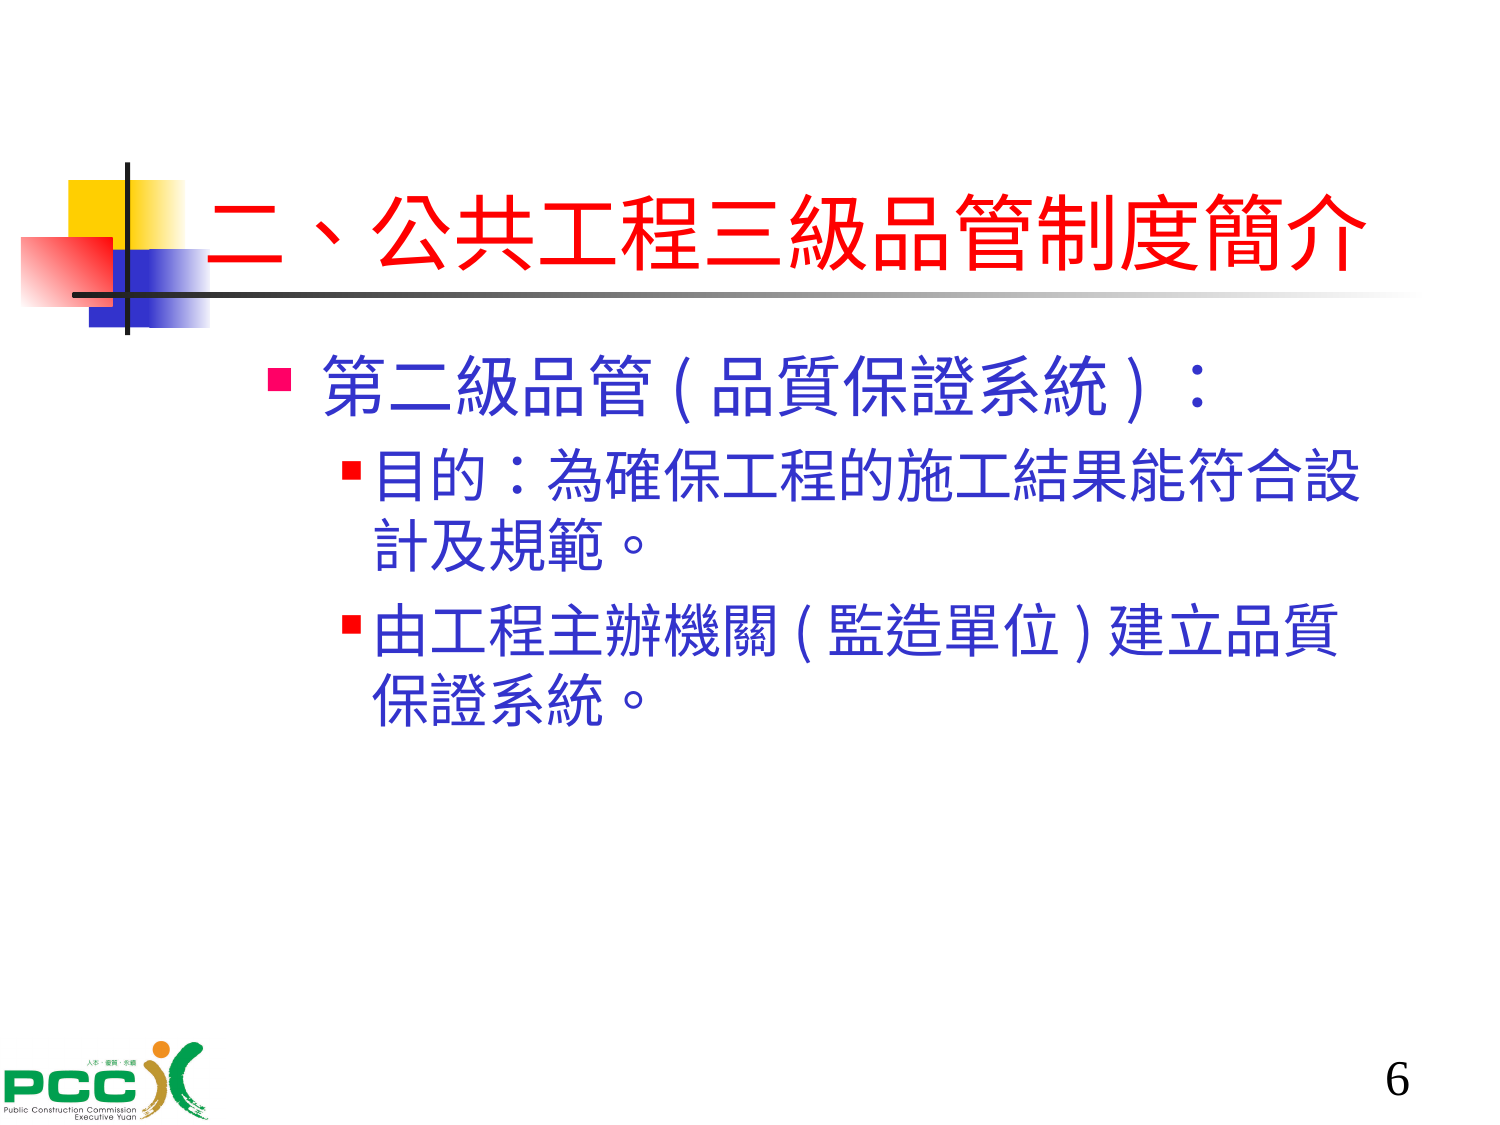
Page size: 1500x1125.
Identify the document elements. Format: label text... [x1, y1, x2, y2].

list 第二級品管(品質保證系統)： 目的：為確保工程的施工結果能符合設計及規範。 由工程主辦機關(監造單位)建立品質保證系統。 [249, 337, 1409, 1013]
title 二、公共工程三級品管制度簡介 [188, 101, 1468, 289]
picture [0, 1037, 226, 1125]
